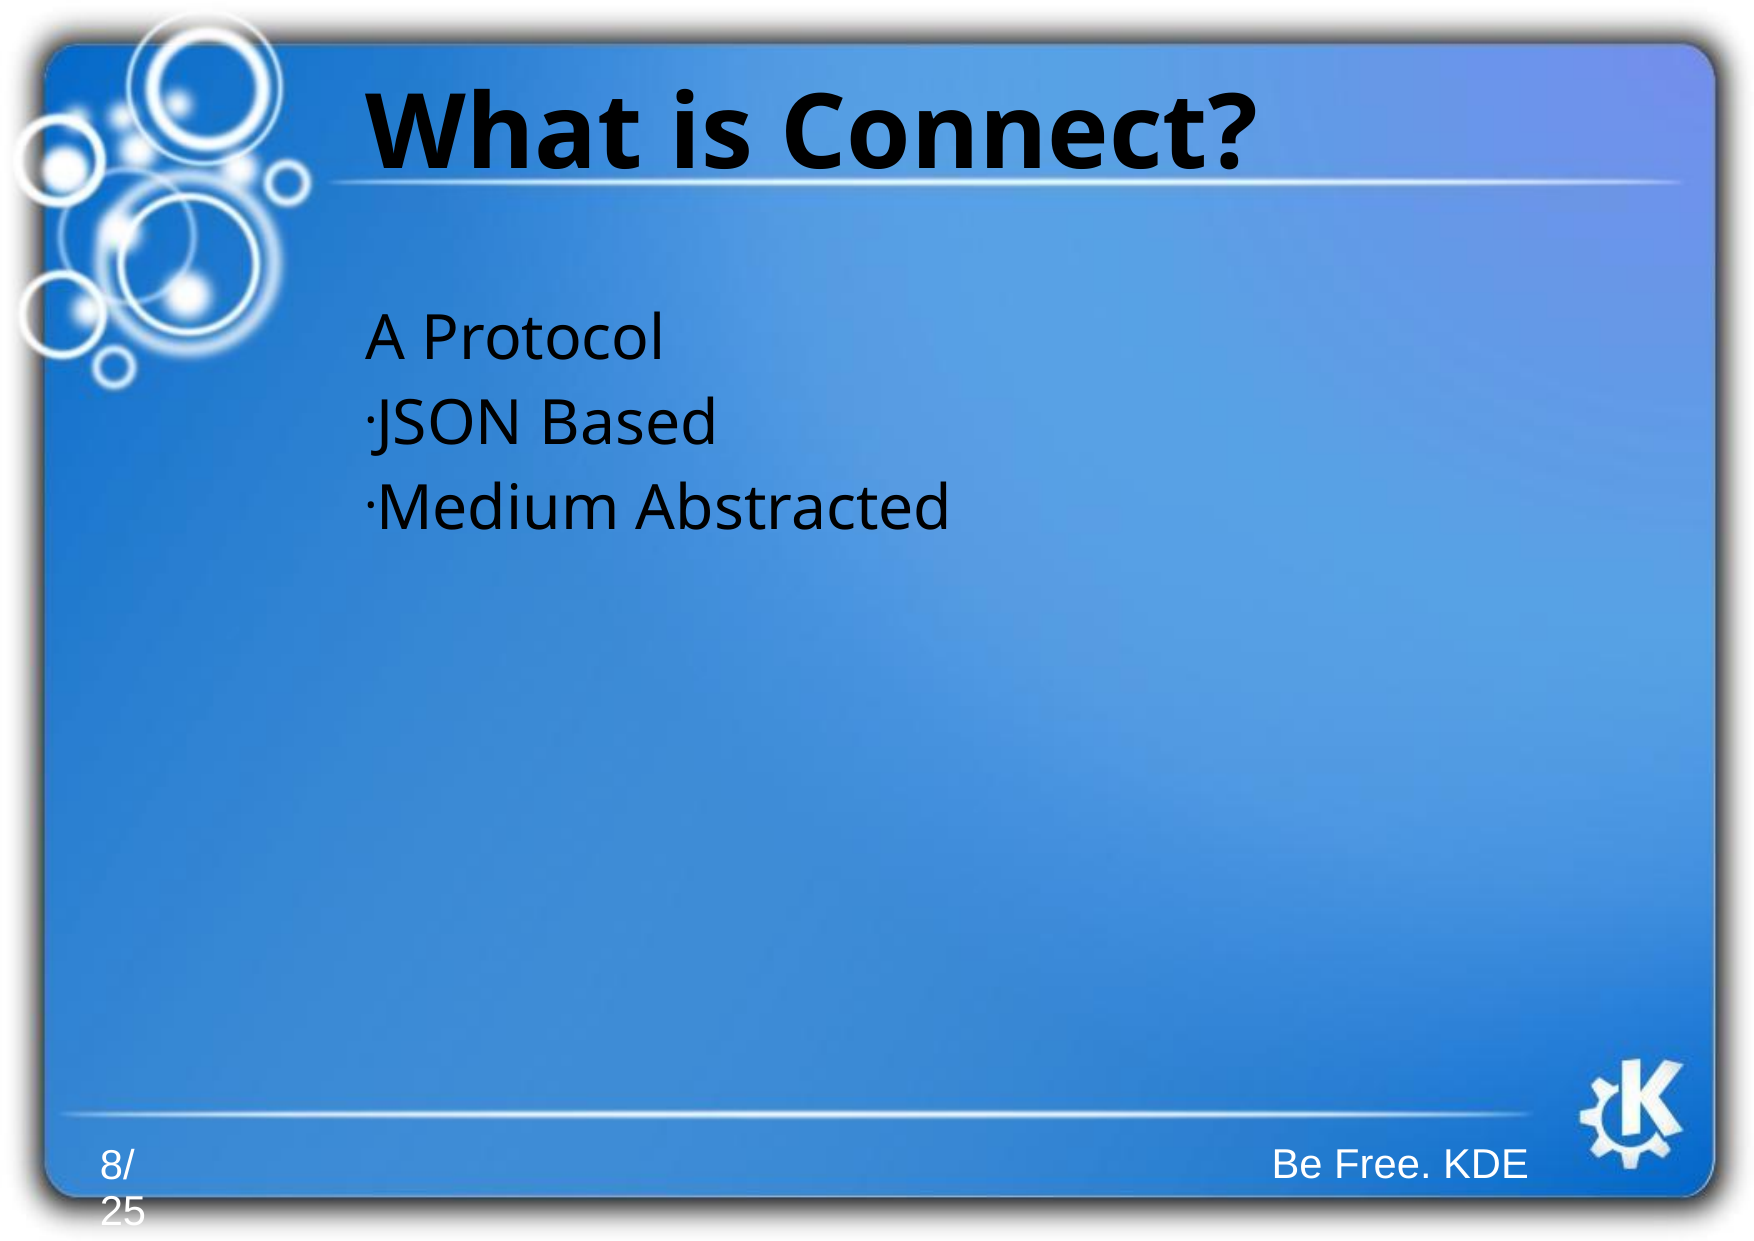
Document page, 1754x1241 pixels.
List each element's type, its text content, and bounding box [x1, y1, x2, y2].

list A Protocol JSON Based Medium Abstracted [350, 285, 1667, 975]
title What is Connect? [350, 49, 1649, 174]
picture [0, 0, 1754, 1241]
